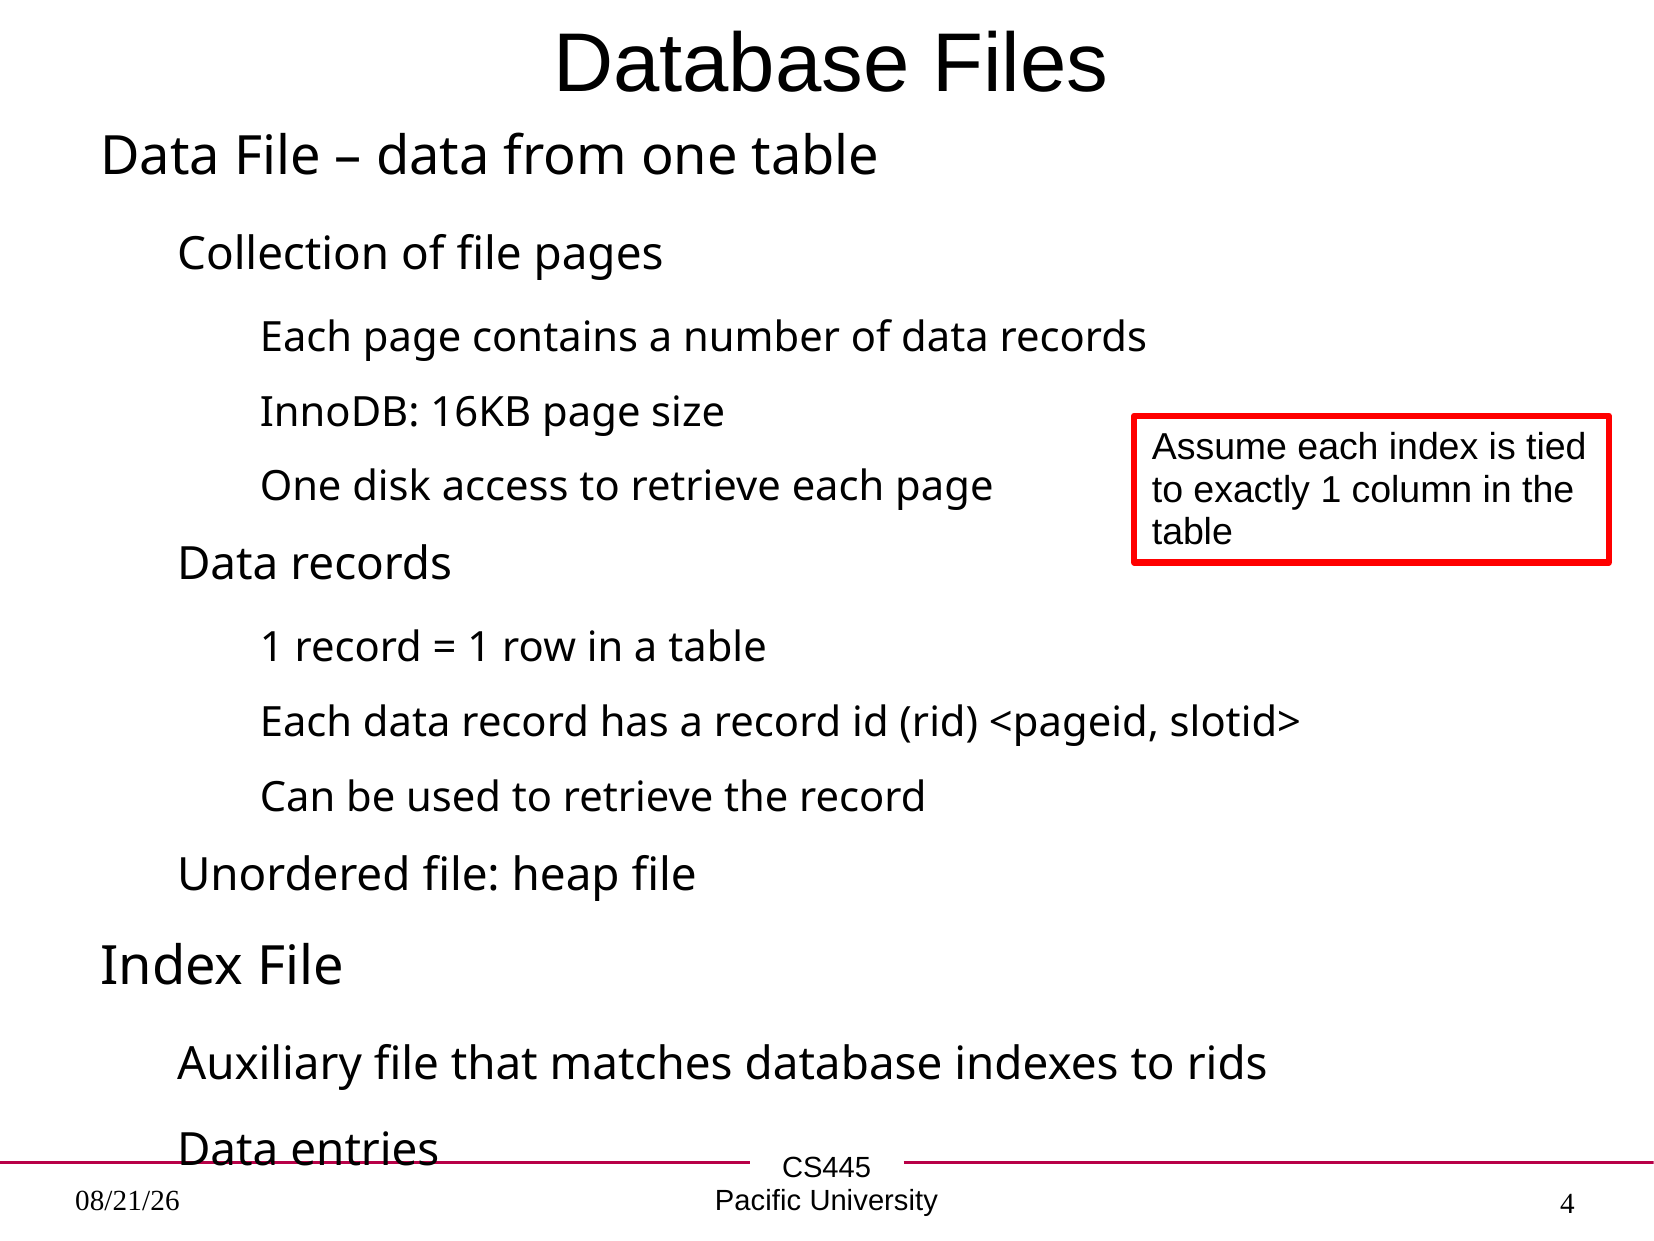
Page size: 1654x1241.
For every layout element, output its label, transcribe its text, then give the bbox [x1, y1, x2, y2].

title Database Files [86, 15, 1576, 109]
text_box Assume each index is tied to exactly 1 column in the table [1134, 415, 1609, 563]
list Data File – data from one table Collection of file pages Each page contains a number of data records InnoDB: 16KB page size One disk access to retrieve each page Data records 1 record = 1 row in a table Each data record has a record id (rid) <pageid, slotid> Can be used to retrieve the record Unordered file: heap file Index File Auxiliary file that matches database indexes to rids Data entries [82, 116, 1571, 1177]
